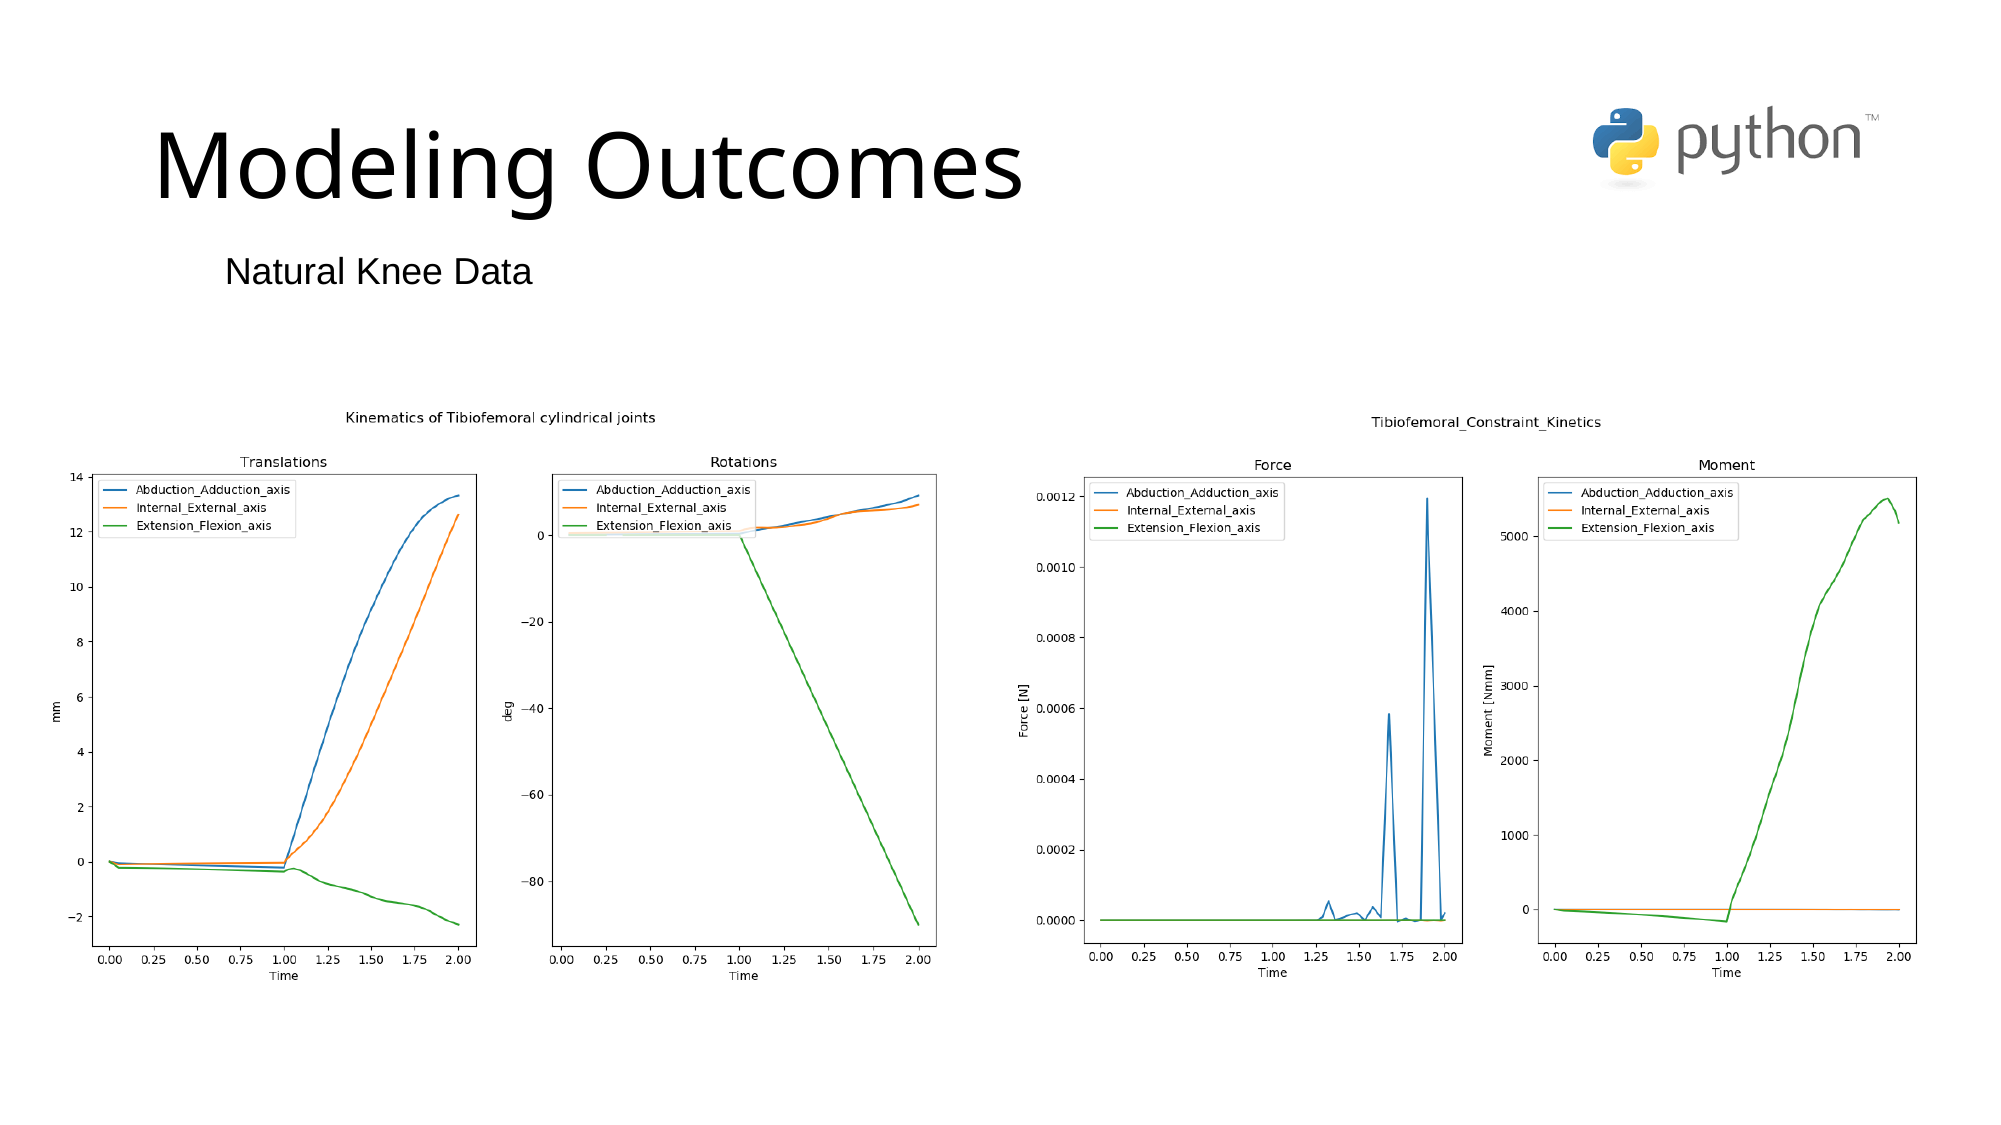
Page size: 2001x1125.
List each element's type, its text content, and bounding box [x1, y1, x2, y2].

title Modeling Outcomes [137, 59, 1863, 278]
picture [44, 406, 976, 992]
text_box Natural Knee Data [210, 278, 548, 300]
picture [1863, 88, 1906, 211]
picture [995, 404, 1951, 994]
